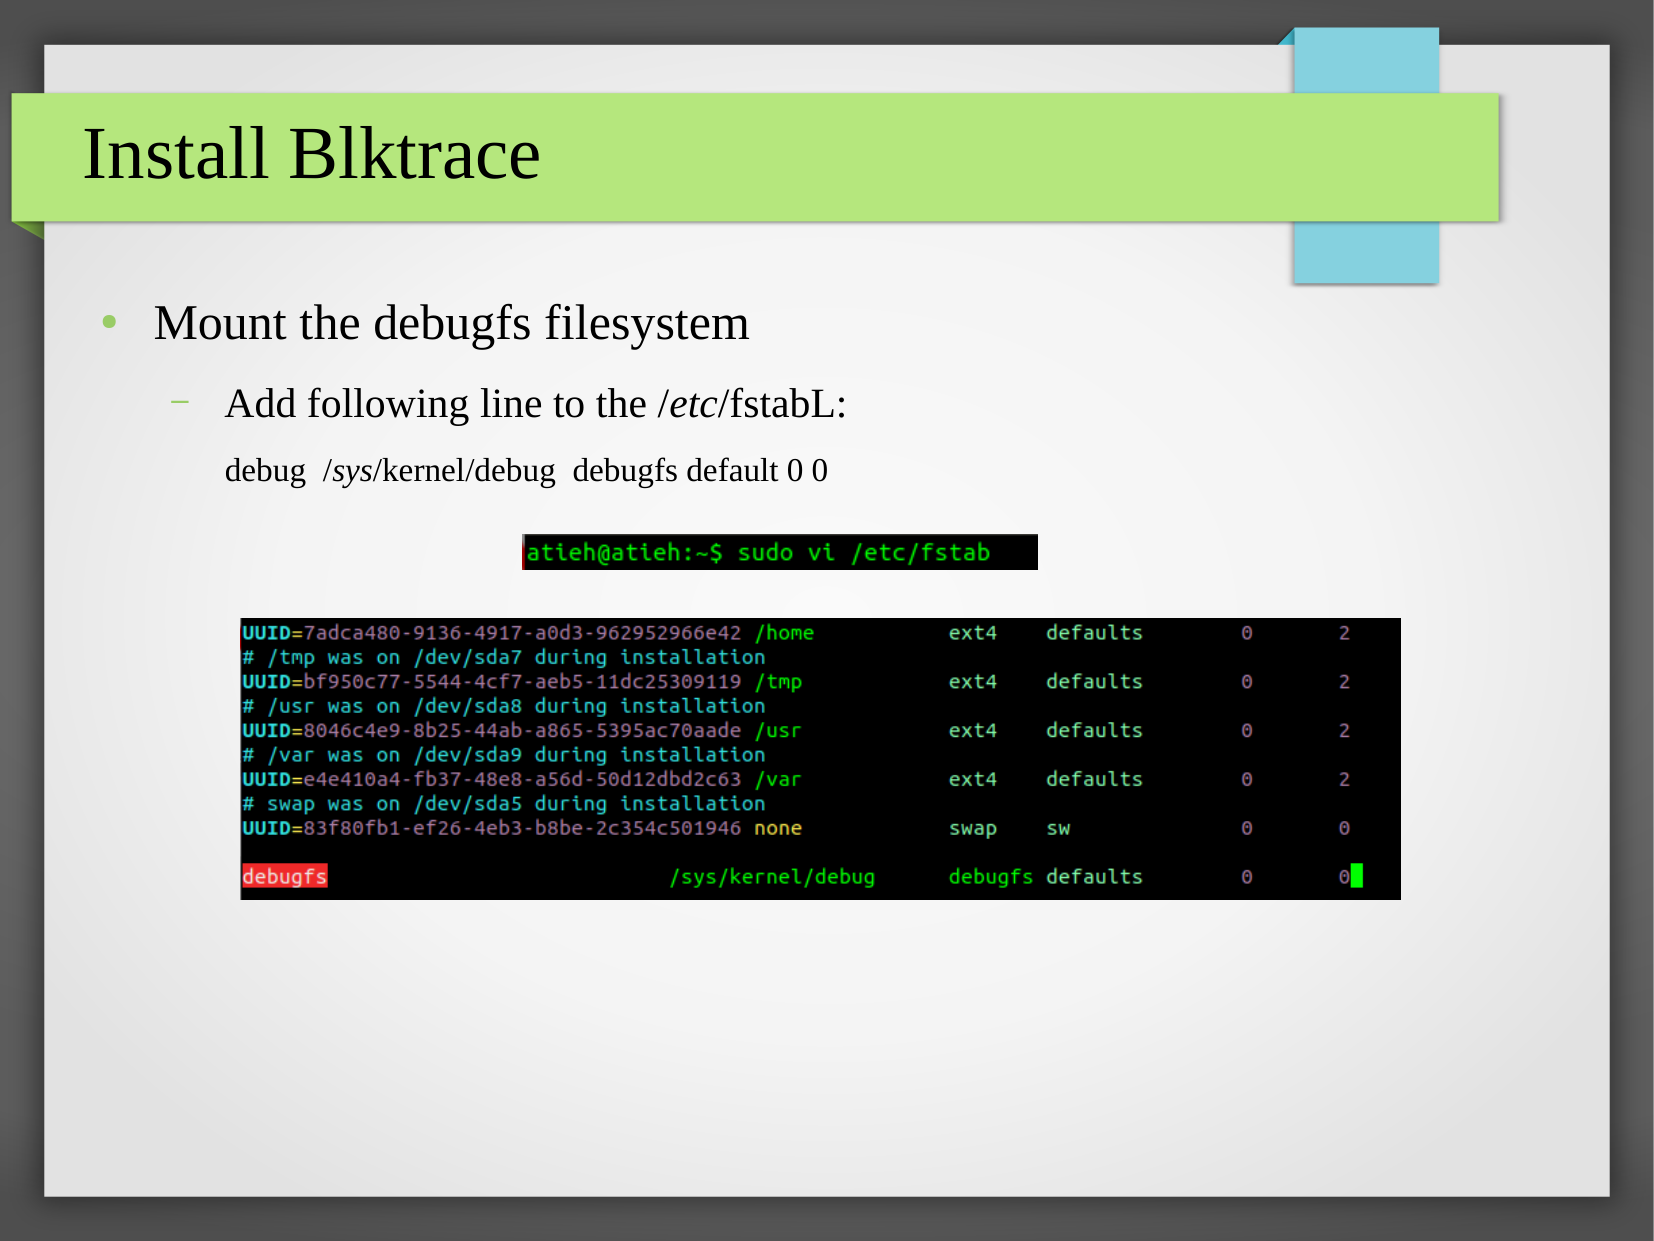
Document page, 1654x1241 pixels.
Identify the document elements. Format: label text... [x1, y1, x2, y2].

list Mount the debugfs filesystem Add following line to the /etc/fstabL: [82, 295, 1571, 1015]
picture [0, 0, 1654, 1241]
text_box debug /sys/kernel/debug debugfs default 0 0 [210, 406, 871, 496]
title Install Blktrace [82, 94, 1264, 213]
